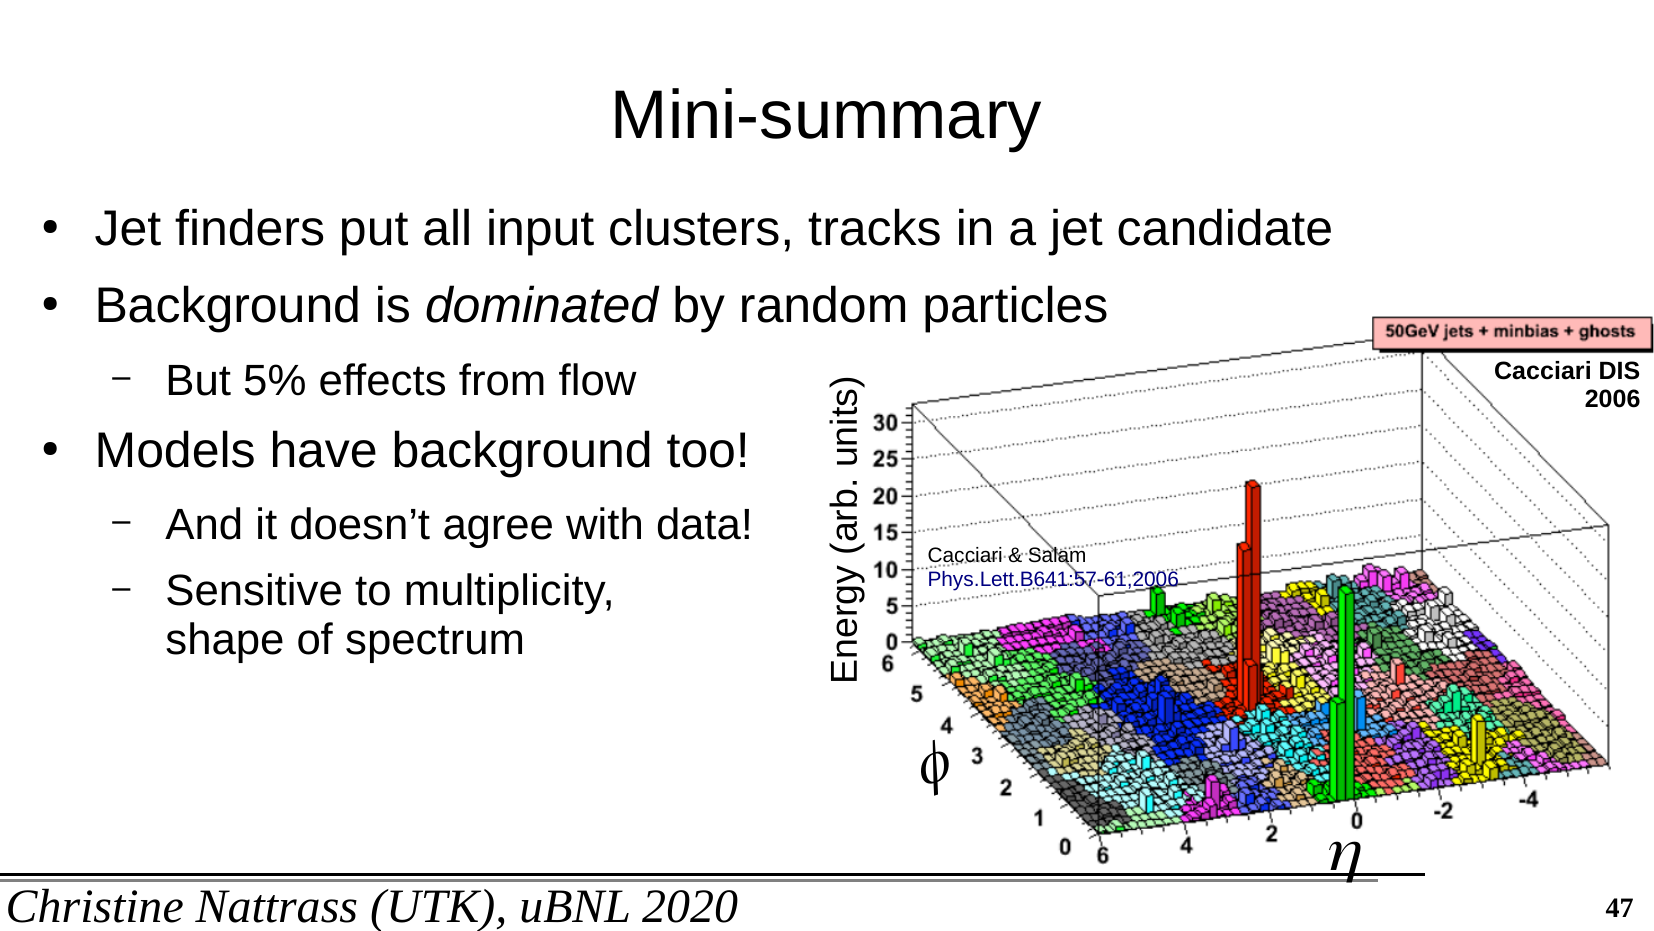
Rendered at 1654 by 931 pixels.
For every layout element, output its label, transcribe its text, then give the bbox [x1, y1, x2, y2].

text_box Cacciari DIS 2006 [1479, 349, 1654, 421]
picture [1479, 316, 1654, 349]
chart [899, 740, 963, 805]
title Mini-summary [82, 37, 1571, 193]
chart [1315, 839, 1368, 887]
picture [872, 421, 1654, 865]
list Jet finders put all input clusters, tracks in a jet candidate Background is dominated by random particles But 5% effects from flow Models have background too! And it doesn’t agree with data! Sensitive to multiplicity, shape of spectrum [23, 199, 1479, 740]
